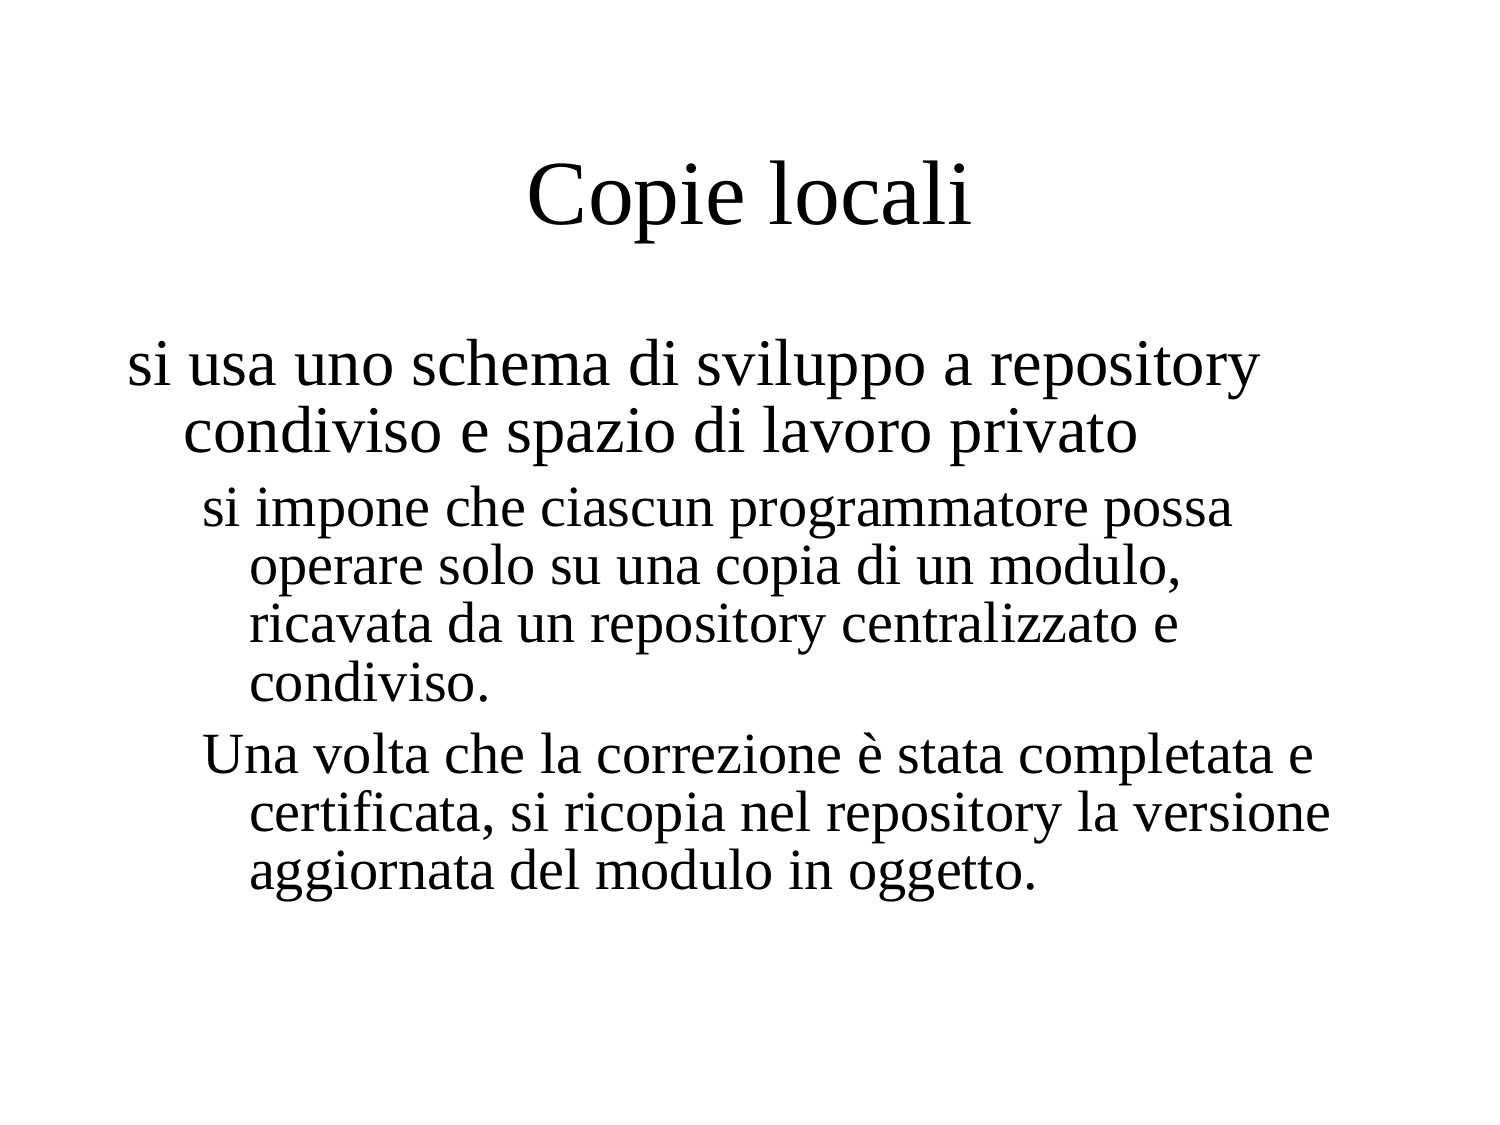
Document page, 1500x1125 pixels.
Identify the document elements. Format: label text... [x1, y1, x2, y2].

list si usa uno schema di sviluppo a repository condiviso e spazio di lavoro privato si impone che ciascun programmatore possa operare solo su una copia di un modulo, ricavata da un repository centralizzato e condiviso. Una volta che la correzione è stata completata e certificata, si ricopia nel repository la versione aggiornata del modulo in oggetto. [112, 324, 1388, 1001]
title Copie locali [112, 99, 1388, 288]
